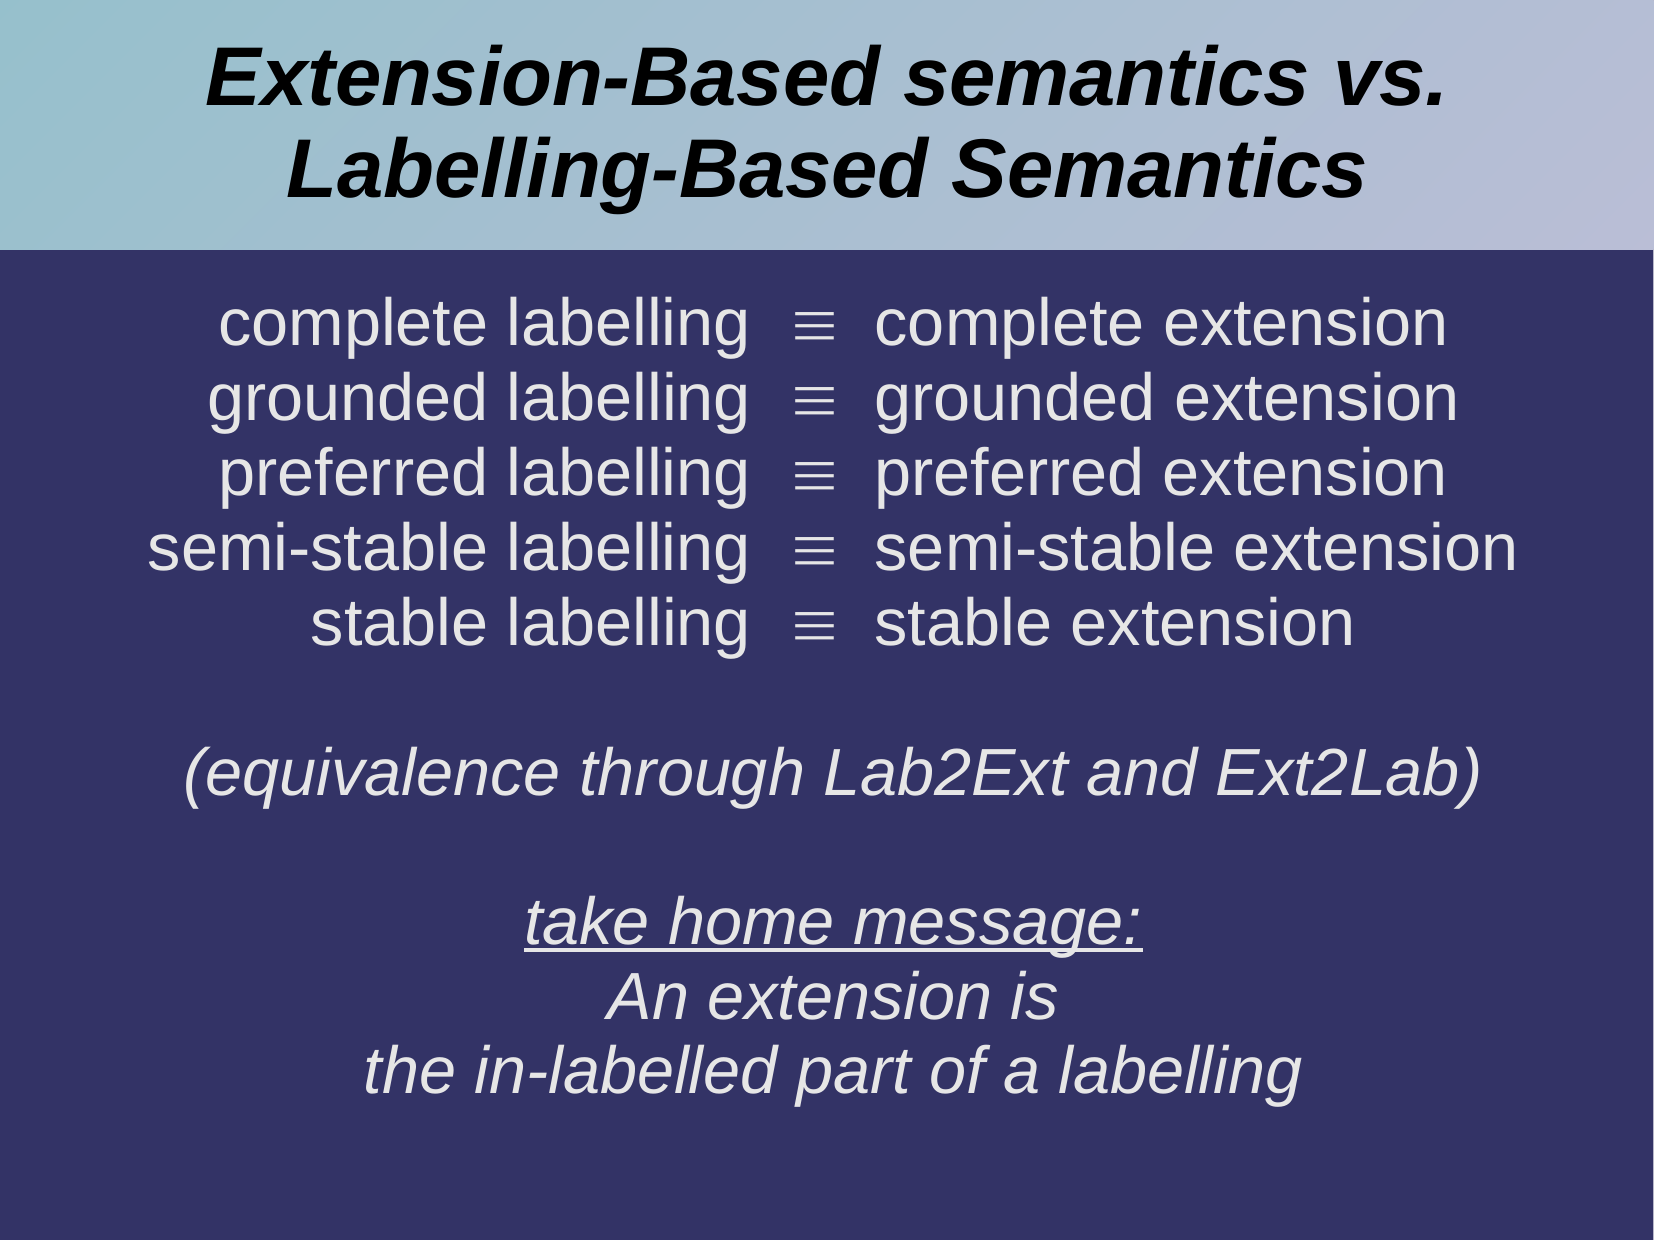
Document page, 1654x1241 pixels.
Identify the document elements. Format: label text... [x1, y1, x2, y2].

title Extension-Based semantics vs. Labelling-Based Semantics [121, 19, 1534, 227]
list complete labelling ≡ complete extension grounded labelling ≡ grounded extension preferred labelling ≡ preferred extension semi-stable labelling ≡ semi-stable extension stable labelling ≡ stable extension (equivalence through Lab2Ext and Ext2Lab) take home message: An extension is the in-labelled part of a labelling [65, 284, 1602, 1184]
